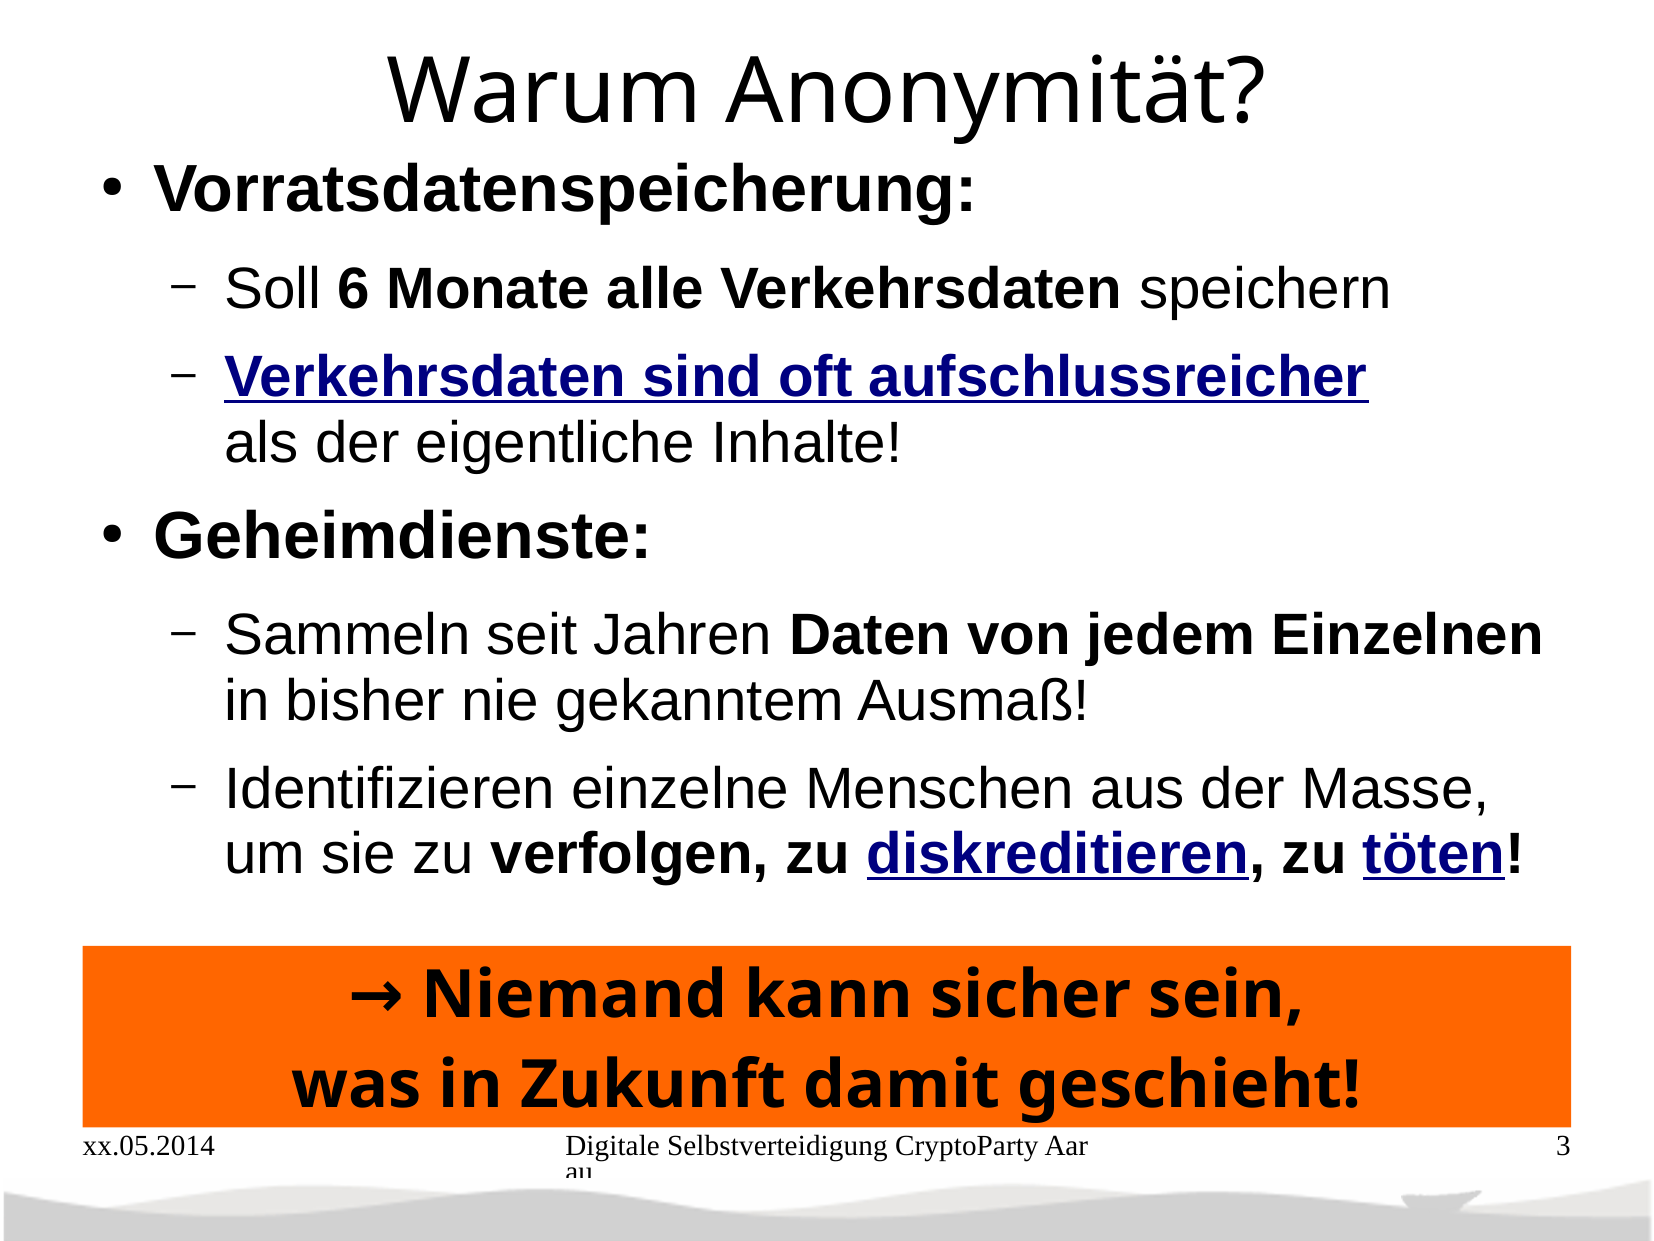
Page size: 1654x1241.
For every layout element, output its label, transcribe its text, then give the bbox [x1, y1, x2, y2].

list Vorratsdatenspeicherung: Soll 6 Monate alle Verkehrsdaten speichern Verkehrsdaten sind oft aufschlussreicher als der eigentliche Inhalte! Geheimdienste: Sammeln seit Jahren Daten von jedem Einzelnen in bisher nie gekanntem Ausmaß! Identifizieren einzelne Menschen aus der Masse, um sie zu verfolgen, zu diskreditieren, zu töten! [82, 166, 1571, 945]
title Warum Anonymität? [82, 8, 1571, 166]
text_box → Niemand kann sicher sein, was in Zukunft damit geschieht! [82, 947, 1572, 1126]
picture [3, 1178, 1654, 1241]
